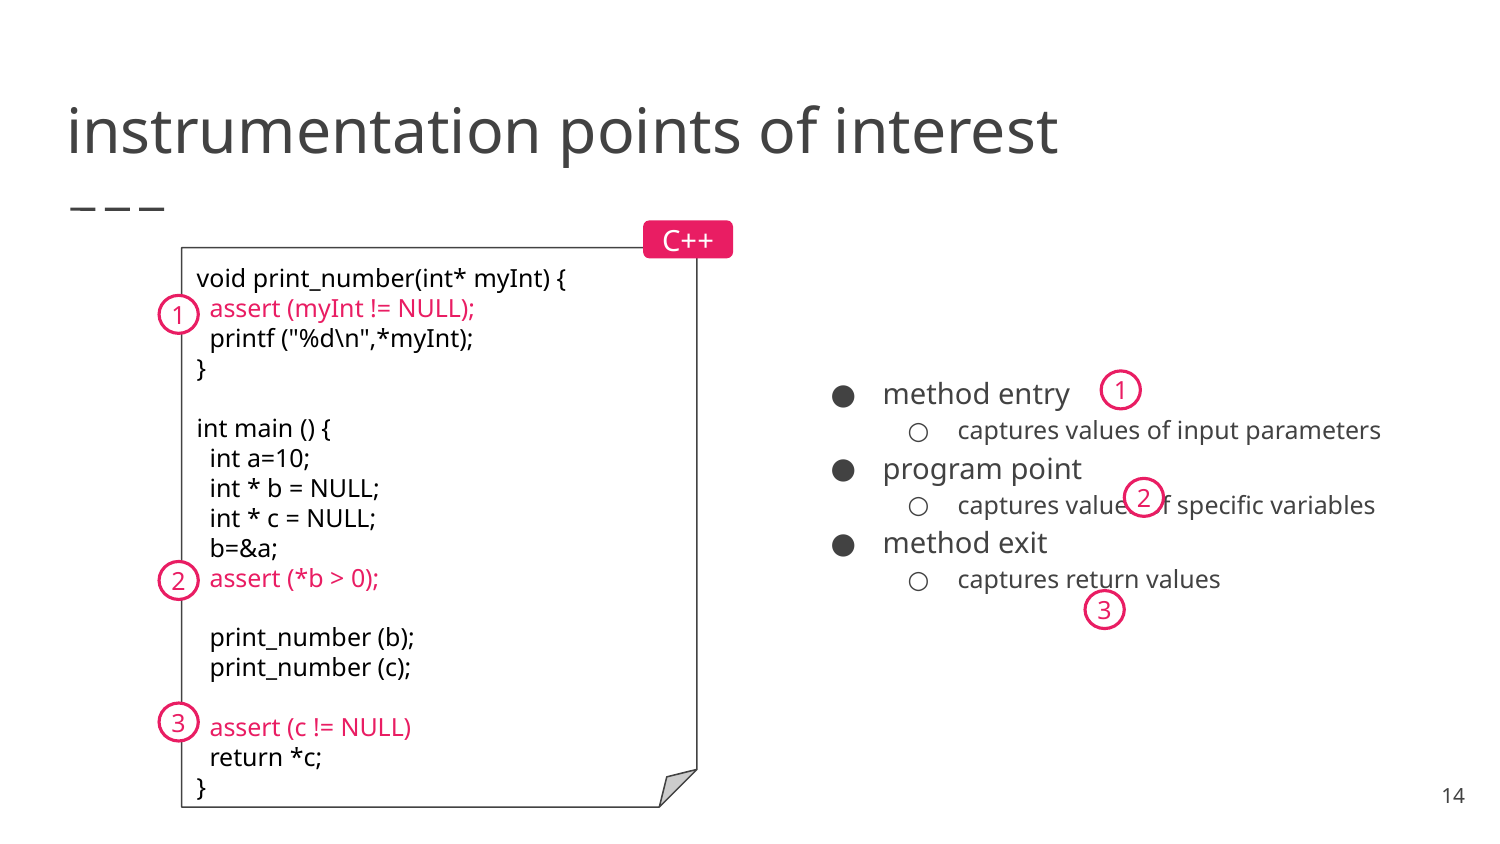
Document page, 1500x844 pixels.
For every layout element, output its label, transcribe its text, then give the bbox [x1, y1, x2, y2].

title instrumentation points of interest [51, 61, 1449, 182]
text_box 2 [159, 561, 199, 600]
list method entry captures values of input parameters program point captures values of specific variables method exit captures return values [792, 355, 1449, 675]
text_box void print_number(int* myInt) { assert (myInt != NULL); printf ("%d\n",*myInt); } int main () { int a=10; int * b = NULL; int * c = NULL; b=&a; assert (*b > 0); print_number (b); print_number (c); assert (c != NULL) return *c; } [181, 247, 697, 808]
text_box 1 [1101, 370, 1141, 409]
text_box 3 [159, 702, 199, 742]
text_box C++ [643, 220, 734, 259]
text_box 3 [1085, 590, 1125, 629]
text_box 1 [159, 295, 199, 334]
slide_number <number> [1389, 764, 1480, 830]
text_box 2 [1124, 478, 1164, 517]
